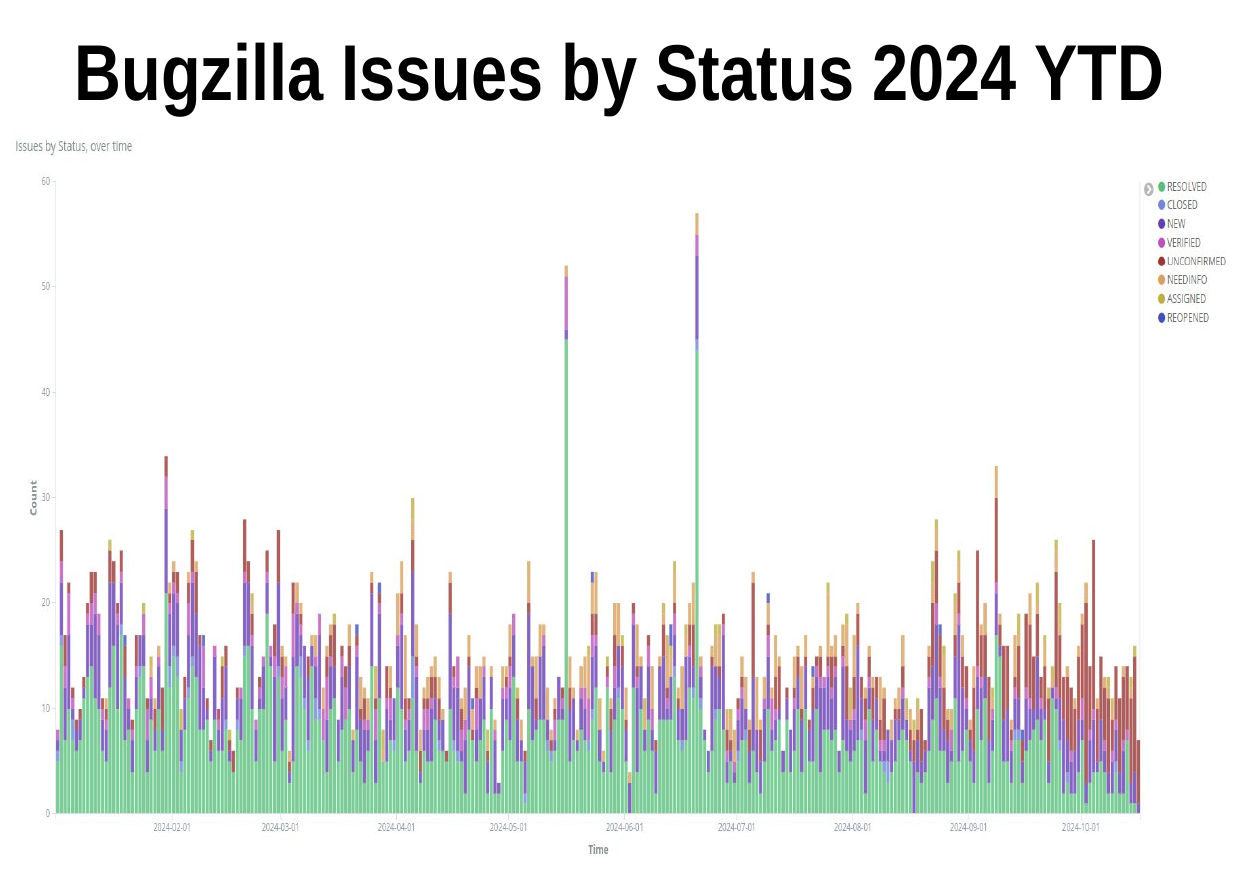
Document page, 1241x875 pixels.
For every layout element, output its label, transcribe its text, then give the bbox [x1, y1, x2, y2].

picture [11, 131, 1229, 863]
title Bugzilla Issues by Status 2024 YTD [11, 12, 1229, 131]
